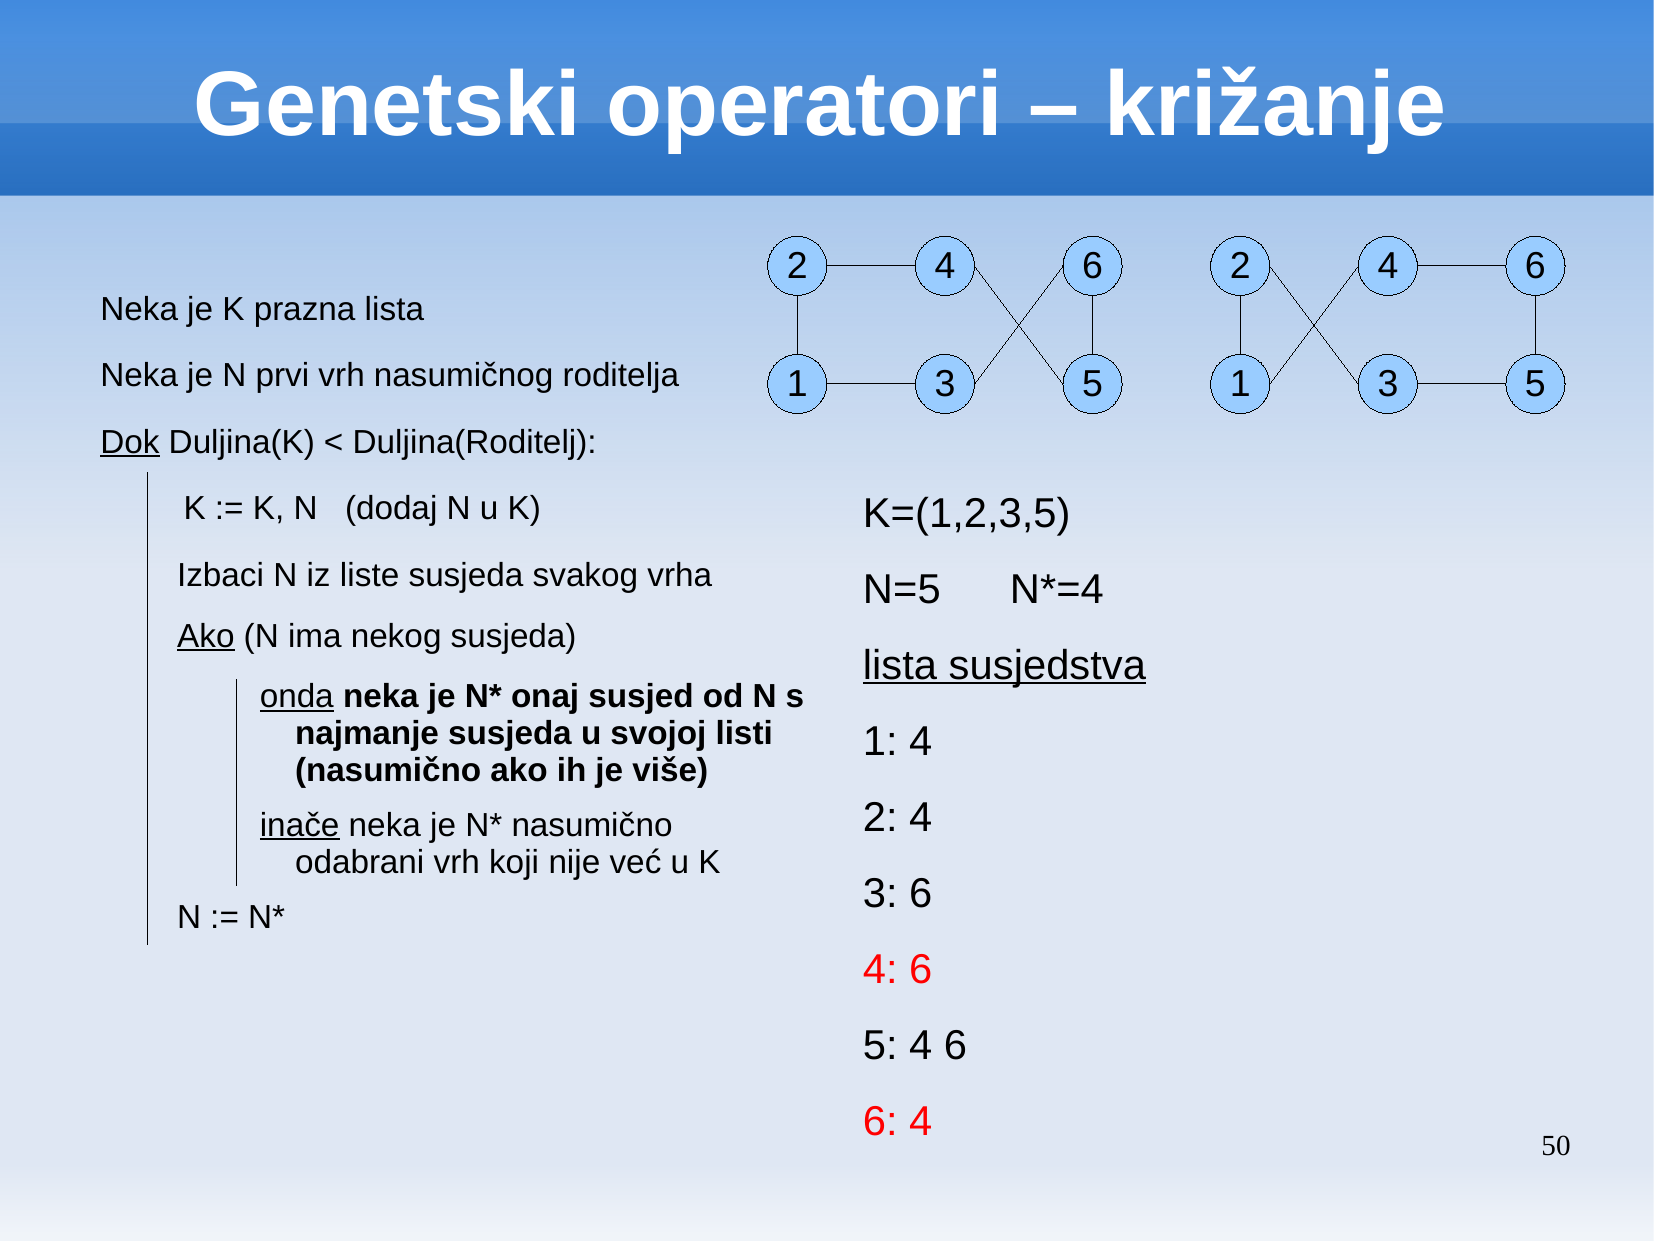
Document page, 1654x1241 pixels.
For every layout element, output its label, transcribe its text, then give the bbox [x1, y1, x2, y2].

picture [0, 0, 1654, 1241]
text_box 4 [915, 236, 975, 296]
text_box 2 [1210, 236, 1270, 296]
text_box 2 [767, 236, 827, 296]
text_box 6 [1063, 236, 1123, 296]
text_box 5 [1062, 354, 1123, 414]
list K=(1,2,3,5) N=5 N*=4 lista susjedstva 1: 4 2: 4 3: 6 4: 6 5: 4 6 6: 4 [845, 290, 1572, 1211]
text_box 1 [1210, 354, 1270, 414]
text_box 6 [1505, 236, 1566, 296]
text_box 1 [767, 354, 827, 414]
text_box 3 [915, 354, 975, 414]
list Neka je K prazna lista Neka je N prvi vrh nasumičnog roditelja Dok Duljina(K) < Duljina(Roditelj): K := K, N (dodaj N u K) Izbaci N iz liste susjeda svakog vrha Ako (N ima nekog susjeda) onda neka je N* onaj susjed od N s najmanje susjeda u svojoj listi (nasumično ako ih je više) inače neka je N* nasumično odabrani vrh koji nije već u K N := N* [82, 290, 809, 1134]
title Genetski operatori – križanje [76, 0, 1565, 208]
text_box 3 [1358, 354, 1418, 414]
text_box 4 [1358, 236, 1418, 296]
text_box 5 [1505, 354, 1566, 414]
